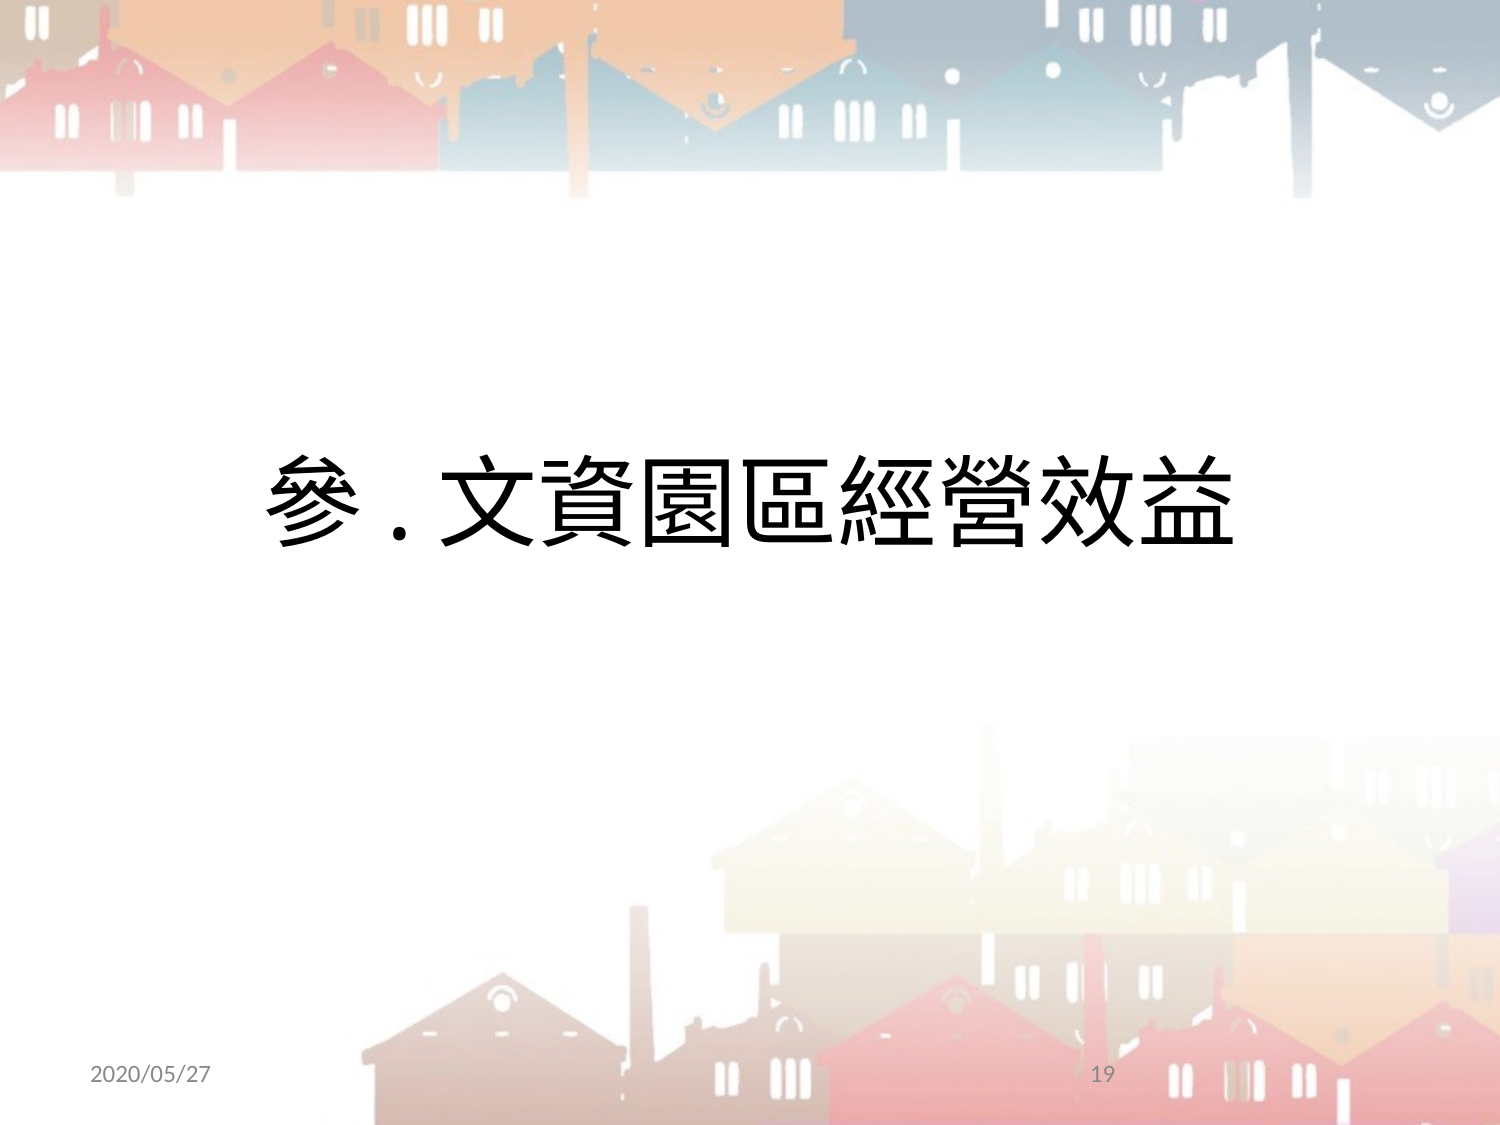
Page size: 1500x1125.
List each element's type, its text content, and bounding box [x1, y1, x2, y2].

text_box 2020/05/27 [75, 1042, 426, 1103]
text_box 19 [1074, 1042, 1426, 1103]
list 參.文資園區經營效益 [75, 432, 1426, 587]
